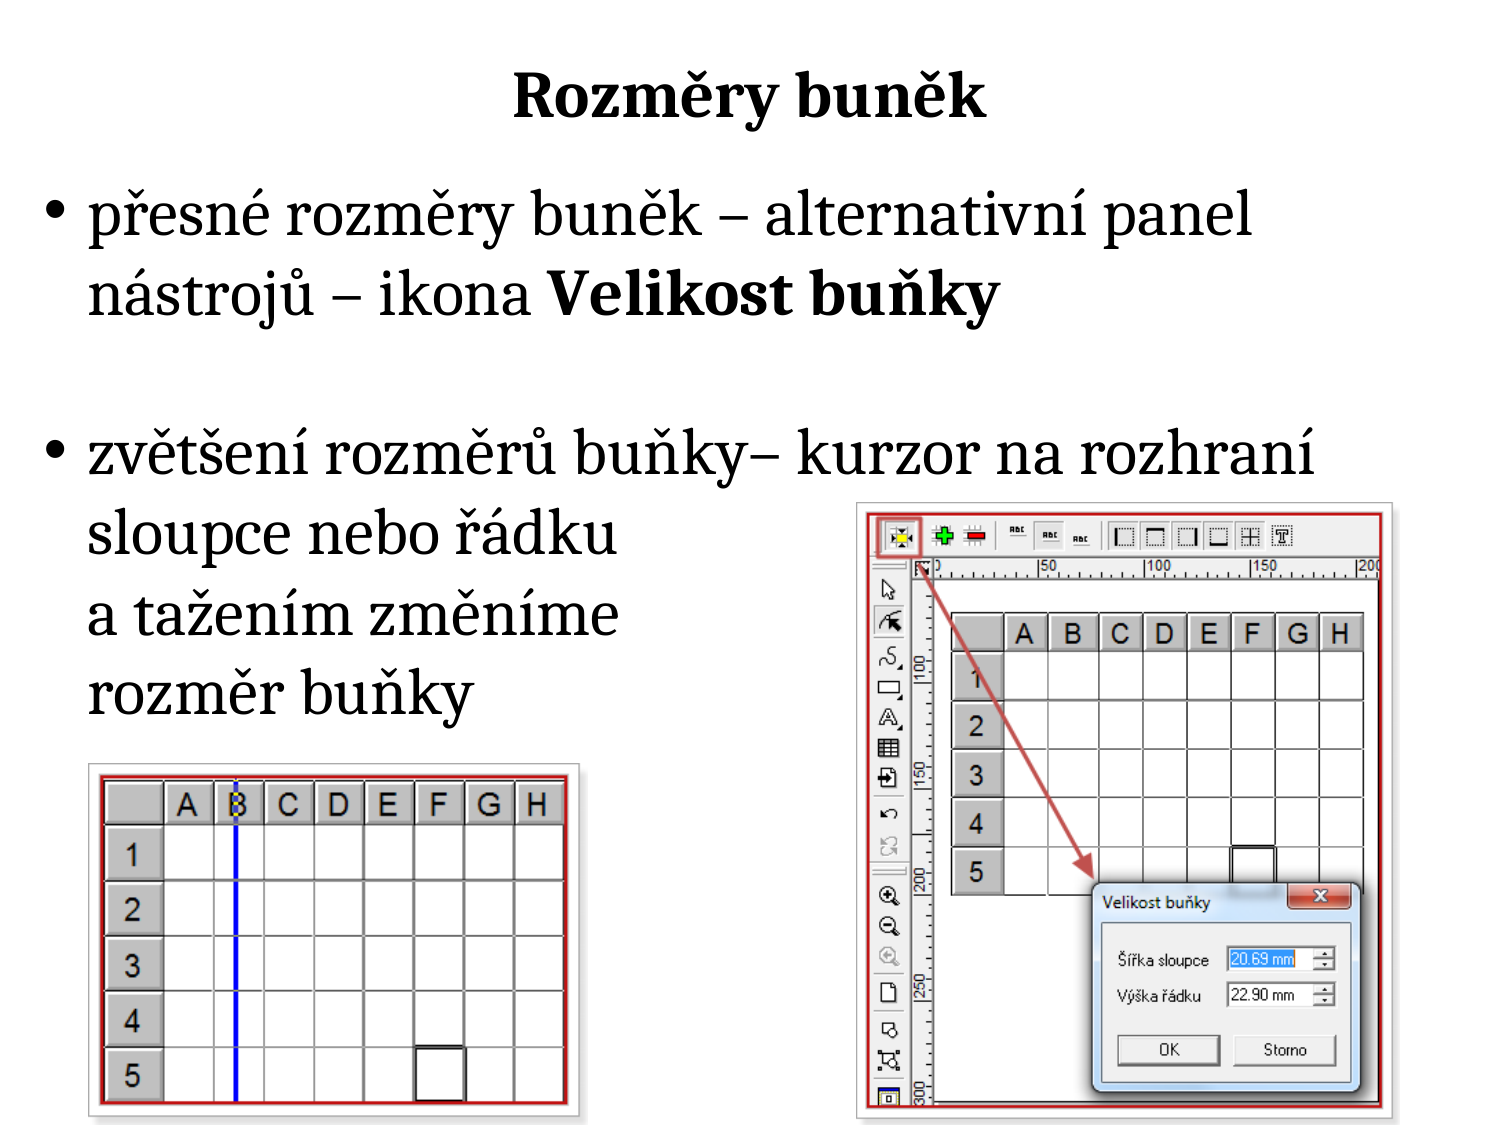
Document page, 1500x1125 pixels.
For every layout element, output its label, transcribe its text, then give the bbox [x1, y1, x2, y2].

text_box přesné rozměry buněk – alternativní panel nástrojů – ikona Velikost buňky zvětšení rozměrů buňky– kurzor na rozhraní sloupce nebo řádku a tažením změníme rozměr buňky [0, 160, 1500, 737]
picture [856, 737, 1400, 1125]
picture [88, 763, 588, 1125]
text_box Rozměry buněk [0, 42, 1500, 139]
